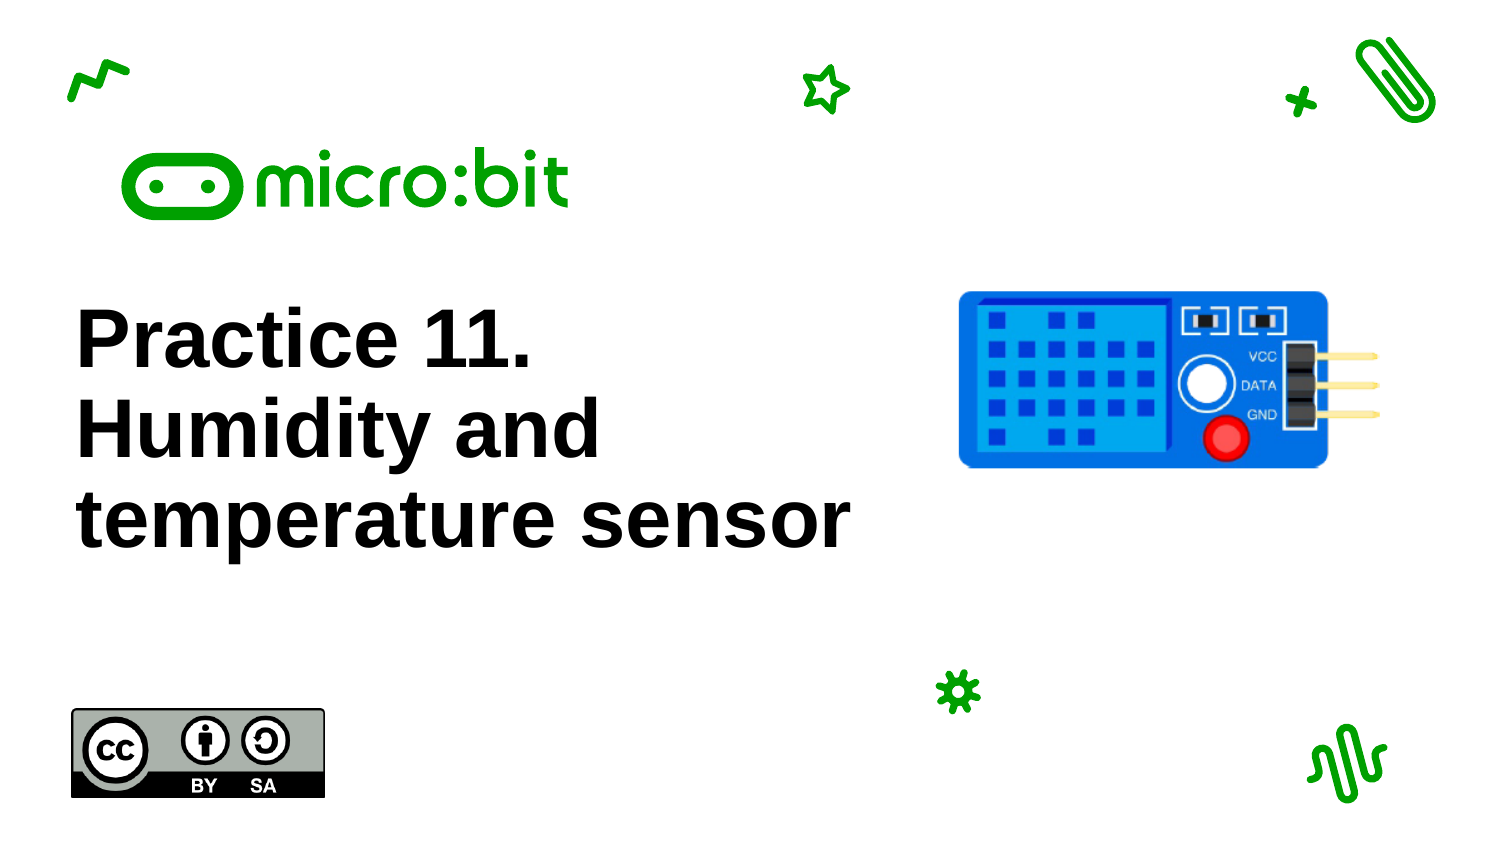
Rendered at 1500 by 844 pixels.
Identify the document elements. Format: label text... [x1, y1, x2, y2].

title Practice 11. Humidity and temperature sensor [75, 295, 886, 477]
picture [802, 63, 851, 115]
picture [1279, 80, 1323, 124]
picture [1351, 25, 1442, 136]
picture [935, 669, 981, 715]
picture [66, 58, 131, 103]
picture [1297, 714, 1397, 813]
picture [71, 708, 325, 798]
picture [944, 265, 1400, 486]
